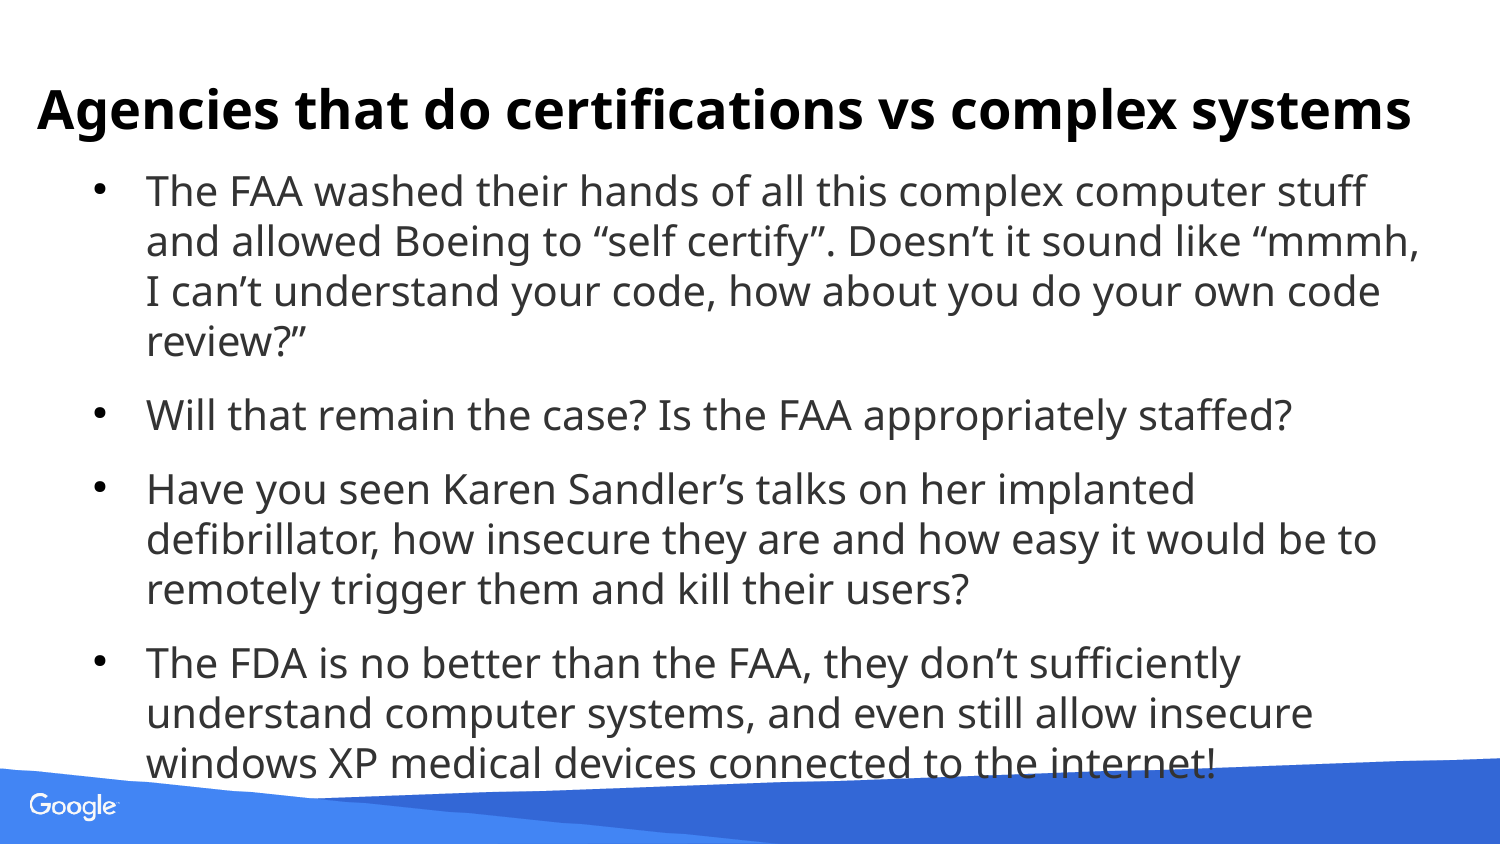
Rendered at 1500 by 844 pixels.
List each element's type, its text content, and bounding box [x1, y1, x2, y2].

list The FAA washed their hands of all this complex computer stuff and allowed Boeing to “self certify”. Doesn’t it sound like “mmmh, I can’t understand your code, how about you do your own code review?” Will that remain the case? Is the FAA appropriately staffed? Have you seen Karen Sandler’s talks on her implanted defibrillator, how insecure they are and how easy it would be to remotely trigger them and kill their users? The FDA is no better than the FAA, they don’t sufficiently understand computer systems, and even still allow insecure windows XP medical devices connected to the internet! [60, 150, 1458, 780]
text_box Agencies that do certifications vs complex systems [22, 59, 1486, 140]
picture [0, 0, 1500, 844]
